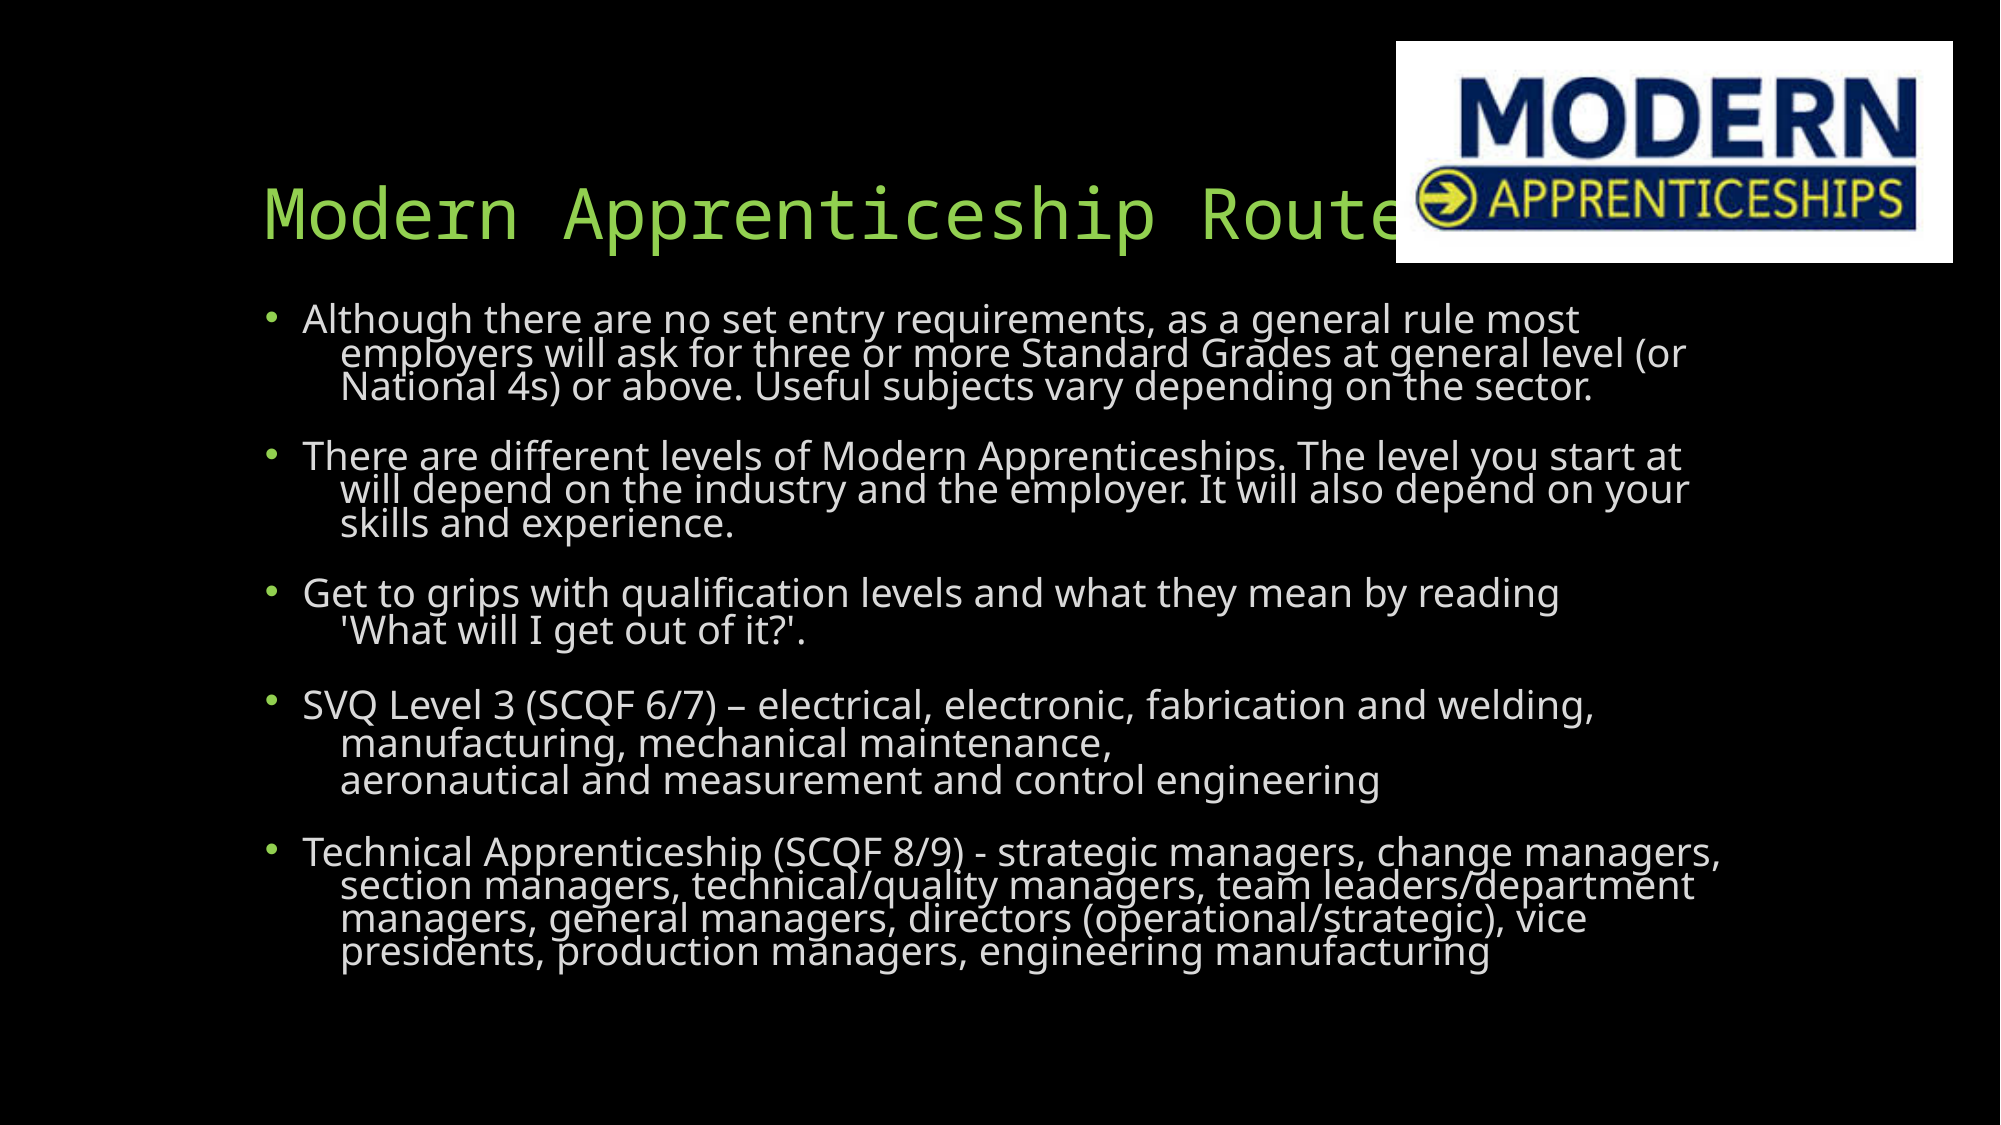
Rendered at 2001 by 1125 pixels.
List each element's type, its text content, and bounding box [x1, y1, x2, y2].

title Modern Apprenticeship Route [249, 75, 1396, 263]
list Although there are no set entry requirements, as a general rule most employers will ask for three or more Standard Grades at general level (or National 4s) or above. Useful subjects vary depending on the sector. There are different levels of Modern Apprenticeships. The level you start at will depend on the industry and the employer. It will also depend on your skills and experience. Get to grips with qualification levels and what they mean by reading 'What will I get out of it?'. SVQ Level 3 (SCQF 6/7) – electrical, electronic, fabrication and welding, manufacturing, mechanical maintenance, aeronautical and measurement and control engineering Technical Apprenticeship (SCQF 8/9) - strategic managers, change managers, section managers, technical/quality managers, team leaders/department managers, general managers, directors (operational/strategic), vice presidents, production managers, engineering manufacturing [249, 299, 1750, 1000]
picture [1396, 41, 1953, 263]
